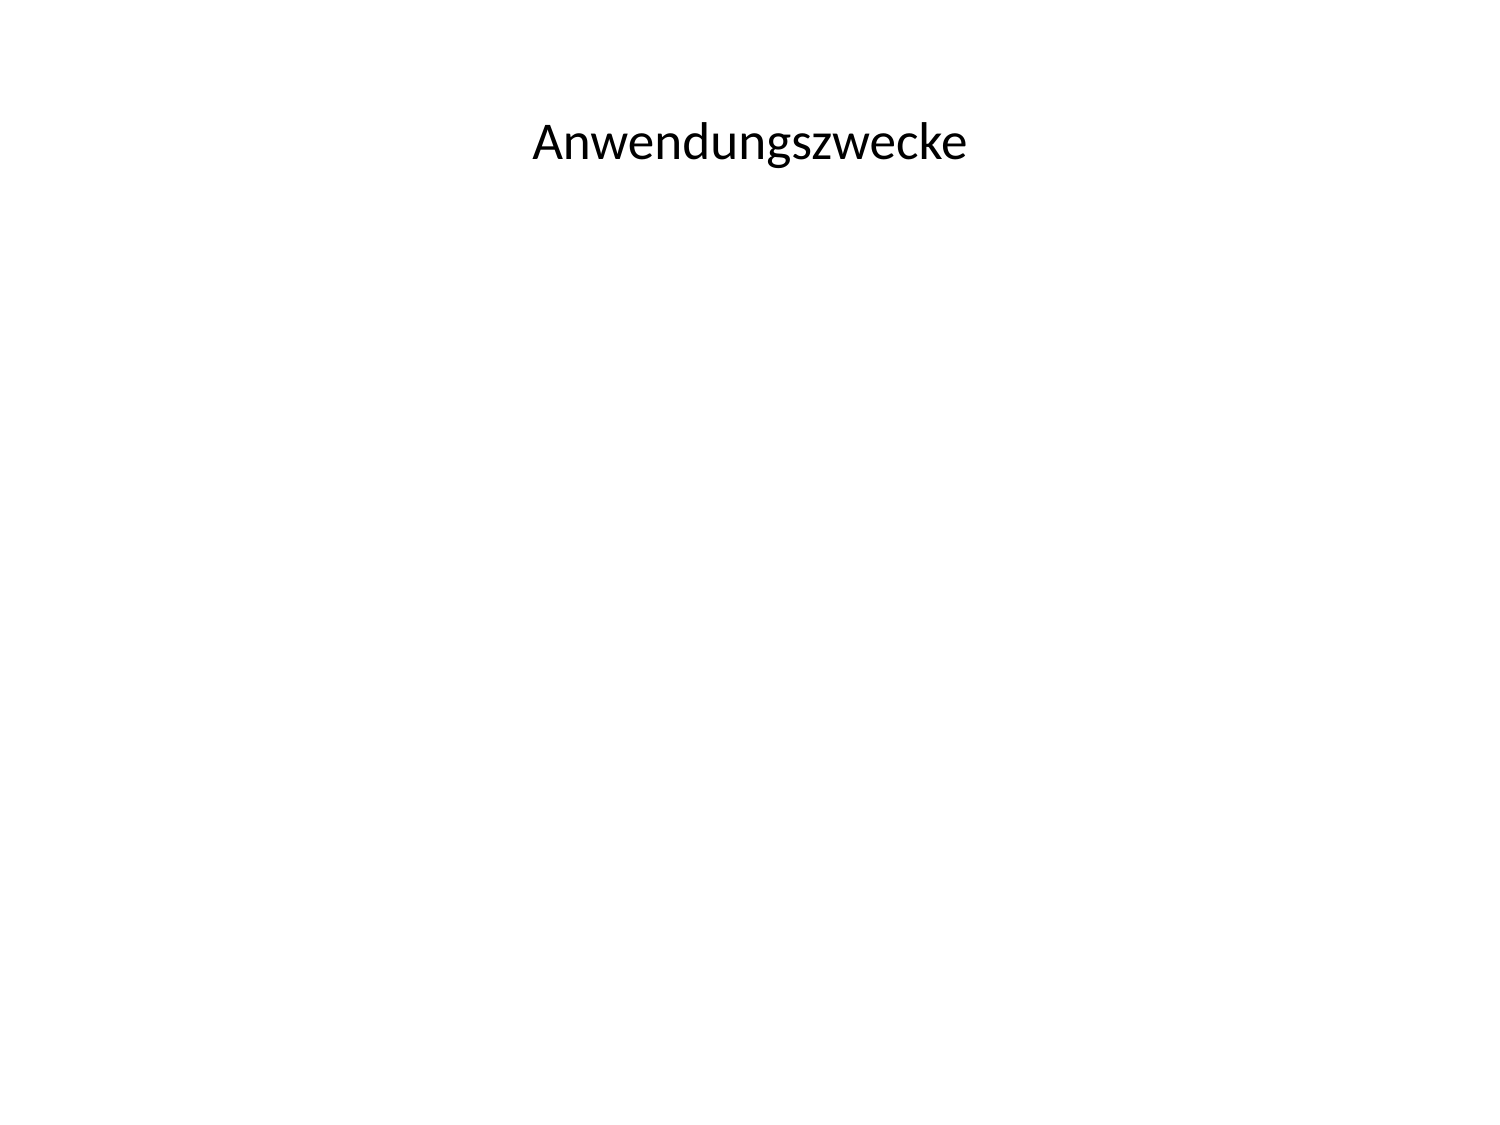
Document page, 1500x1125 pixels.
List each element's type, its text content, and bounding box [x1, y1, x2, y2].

title Anwendungszwecke [75, 45, 1425, 233]
